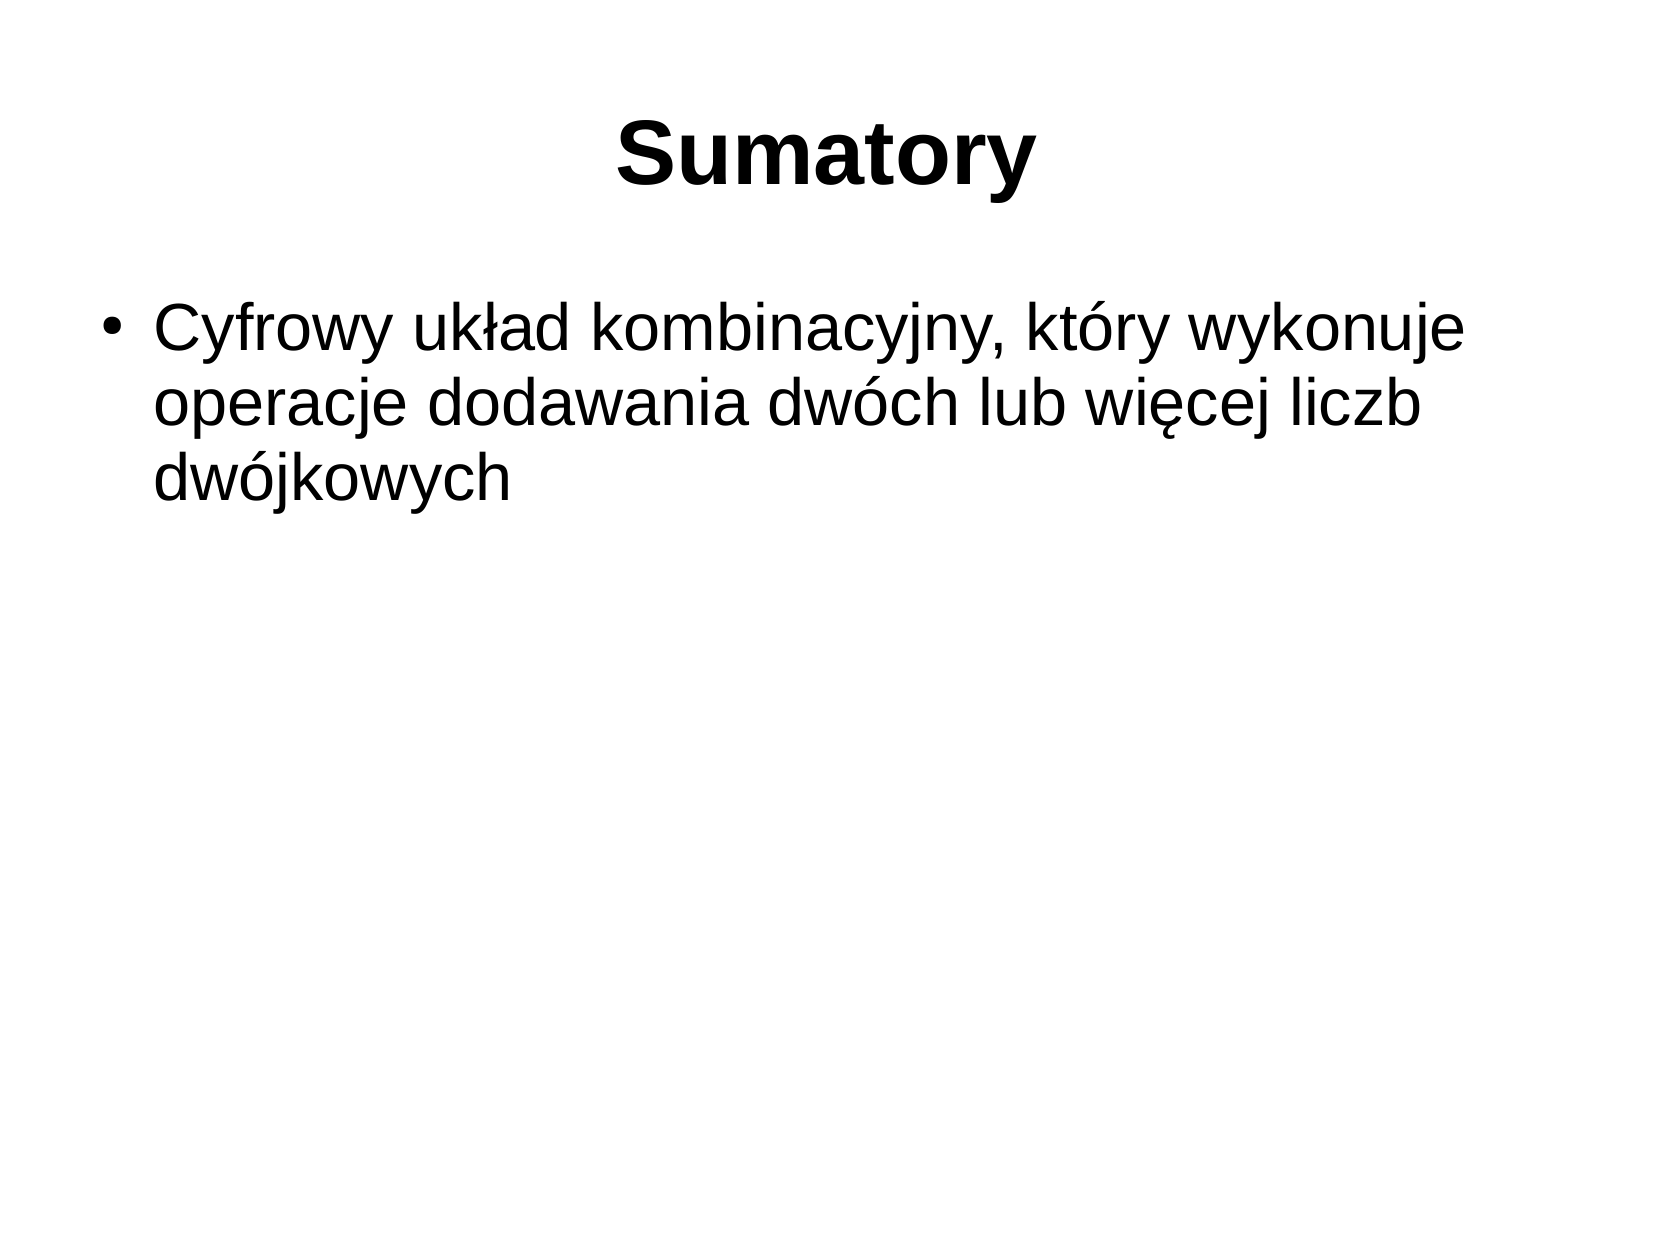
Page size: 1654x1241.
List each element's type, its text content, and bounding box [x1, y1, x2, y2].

title Sumatory [82, 49, 1571, 257]
list Cyfrowy układ kombinacyjny, który wykonuje operacje dodawania dwóch lub więcej liczb dwójkowych [82, 290, 1571, 1109]
